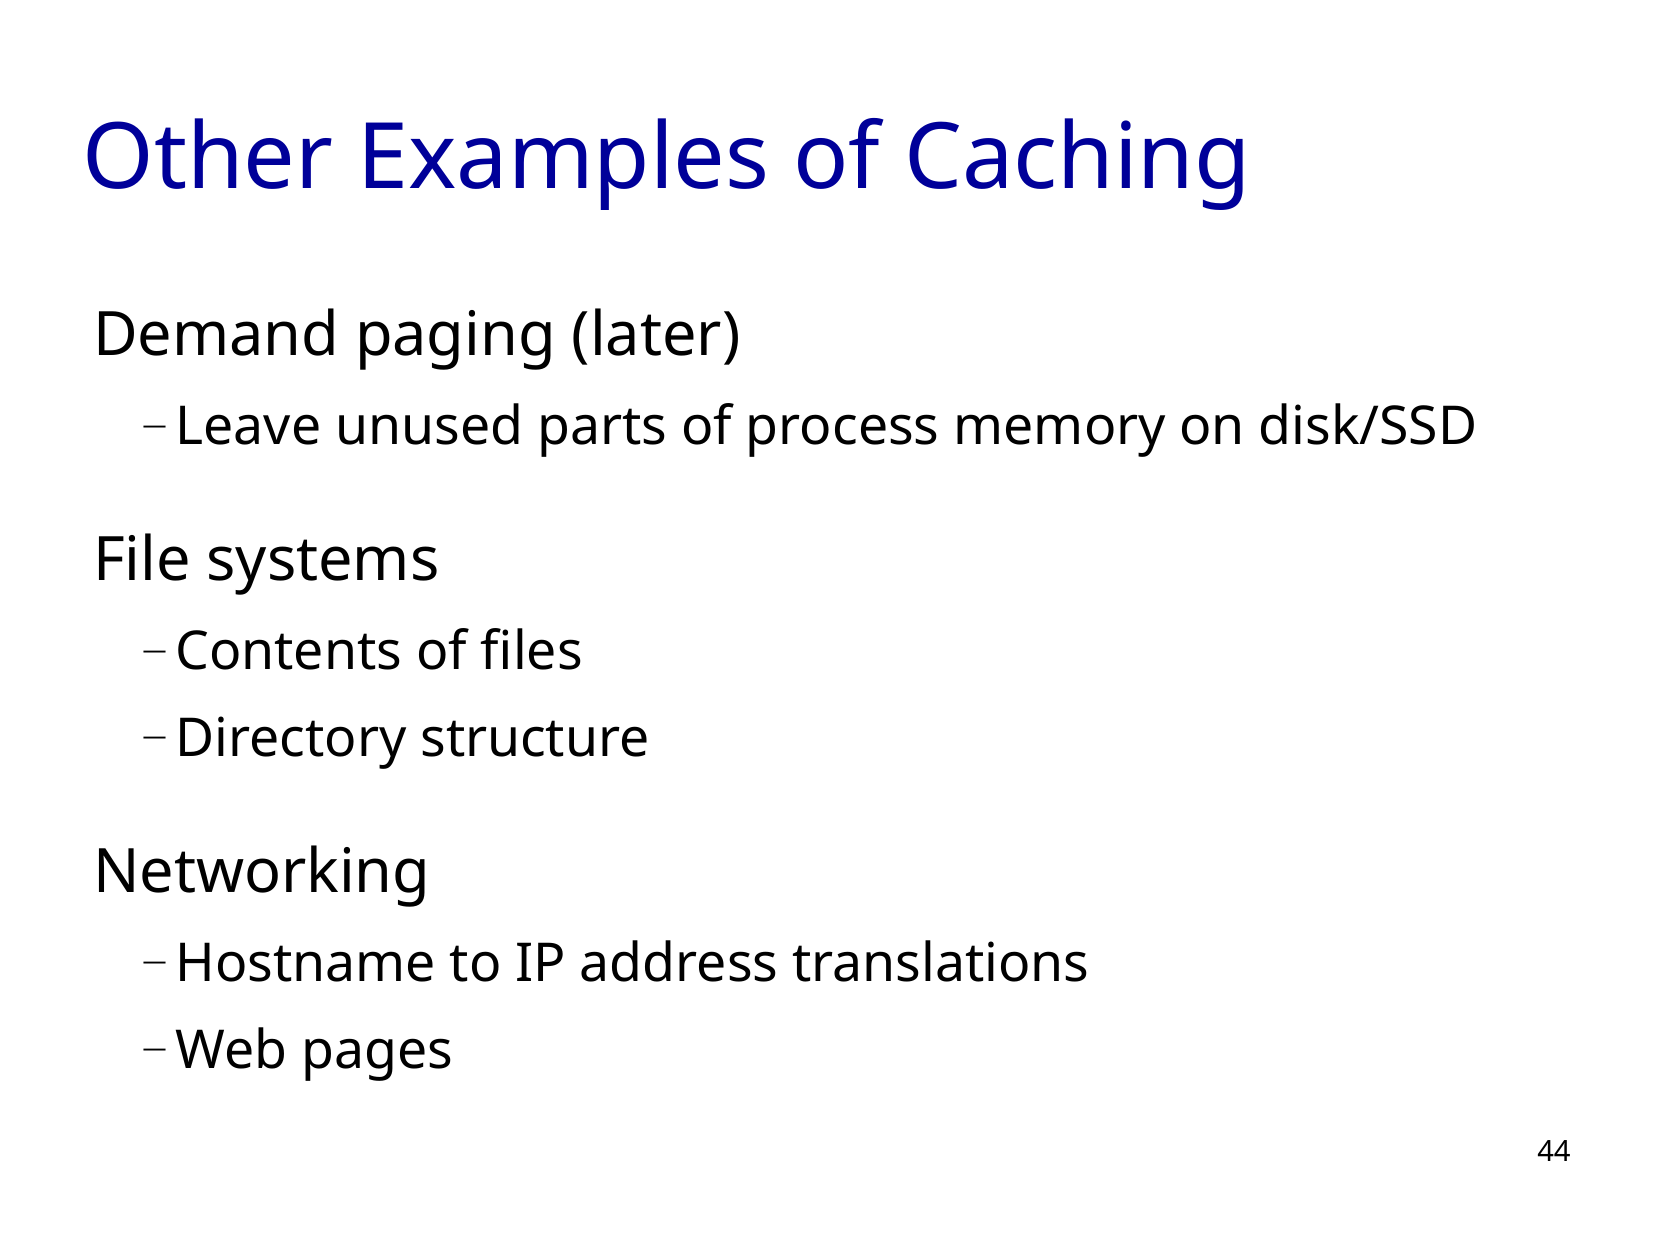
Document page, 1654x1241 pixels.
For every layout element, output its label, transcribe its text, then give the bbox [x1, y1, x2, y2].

list Demand paging (later) Leave unused parts of process memory on disk/SSD File systems Contents of files Directory structure Networking Hostname to IP address translations Web pages [60, 290, 1571, 1096]
title Other Examples of Caching [82, 49, 1571, 257]
